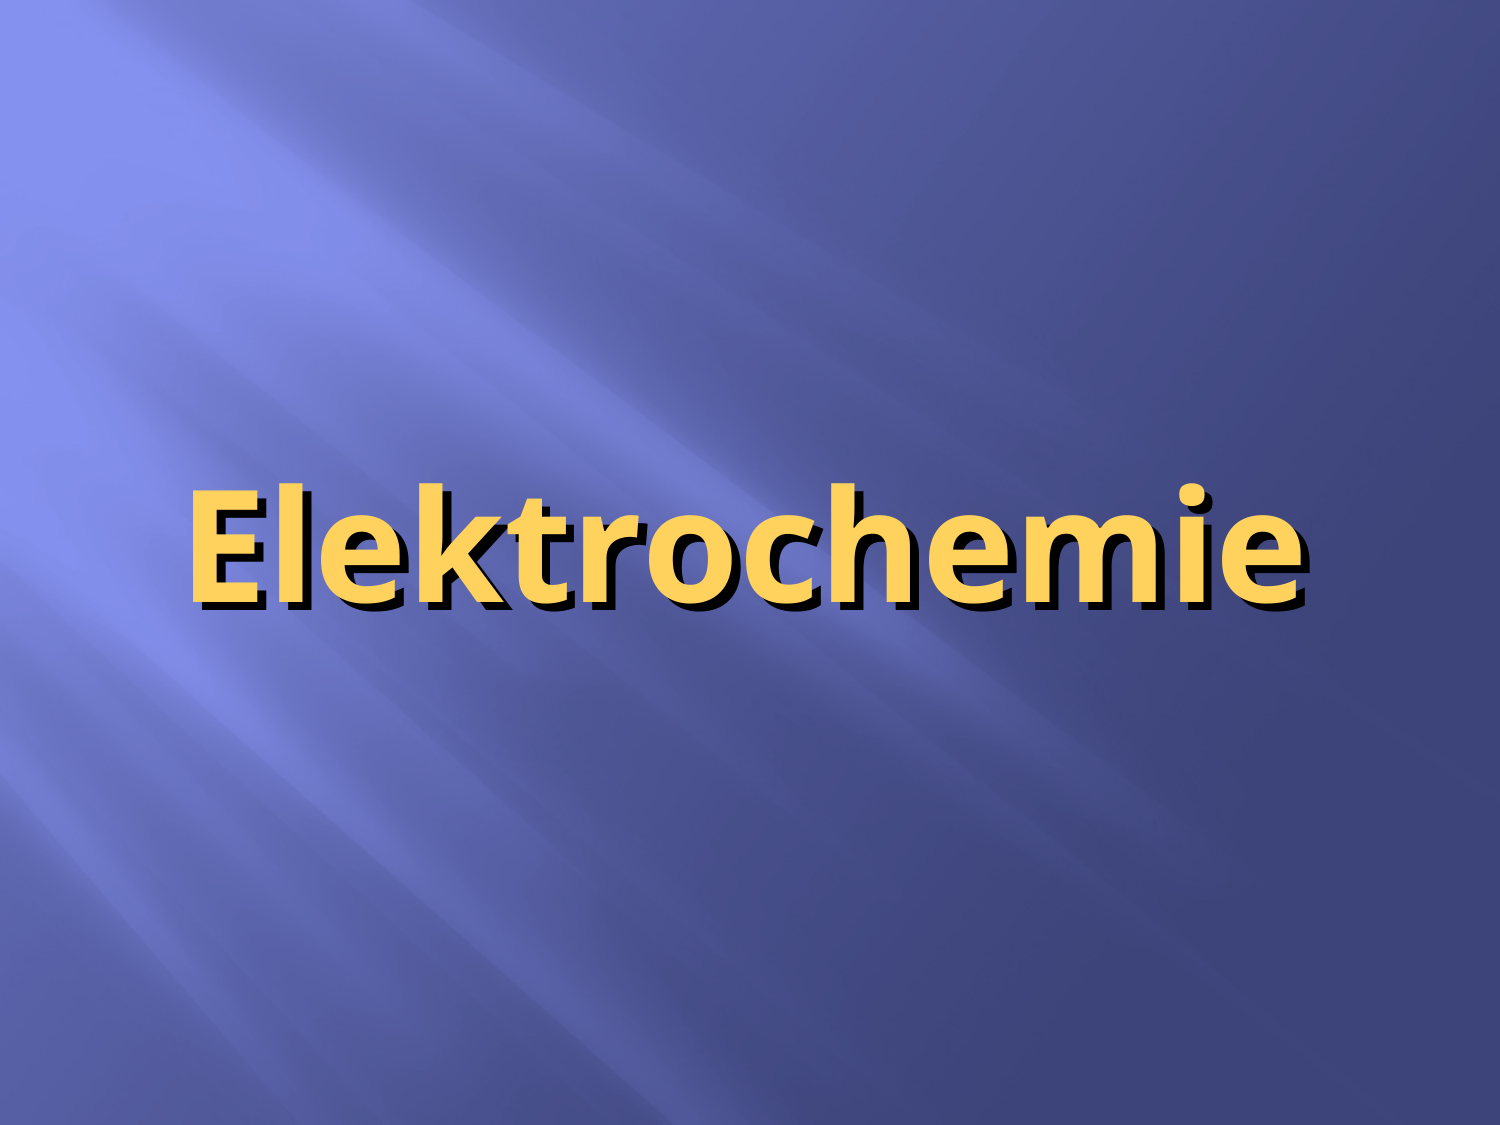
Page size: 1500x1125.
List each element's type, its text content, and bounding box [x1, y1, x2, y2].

picture [0, 0, 1500, 1125]
title Elektrochemie [17, 420, 1471, 634]
